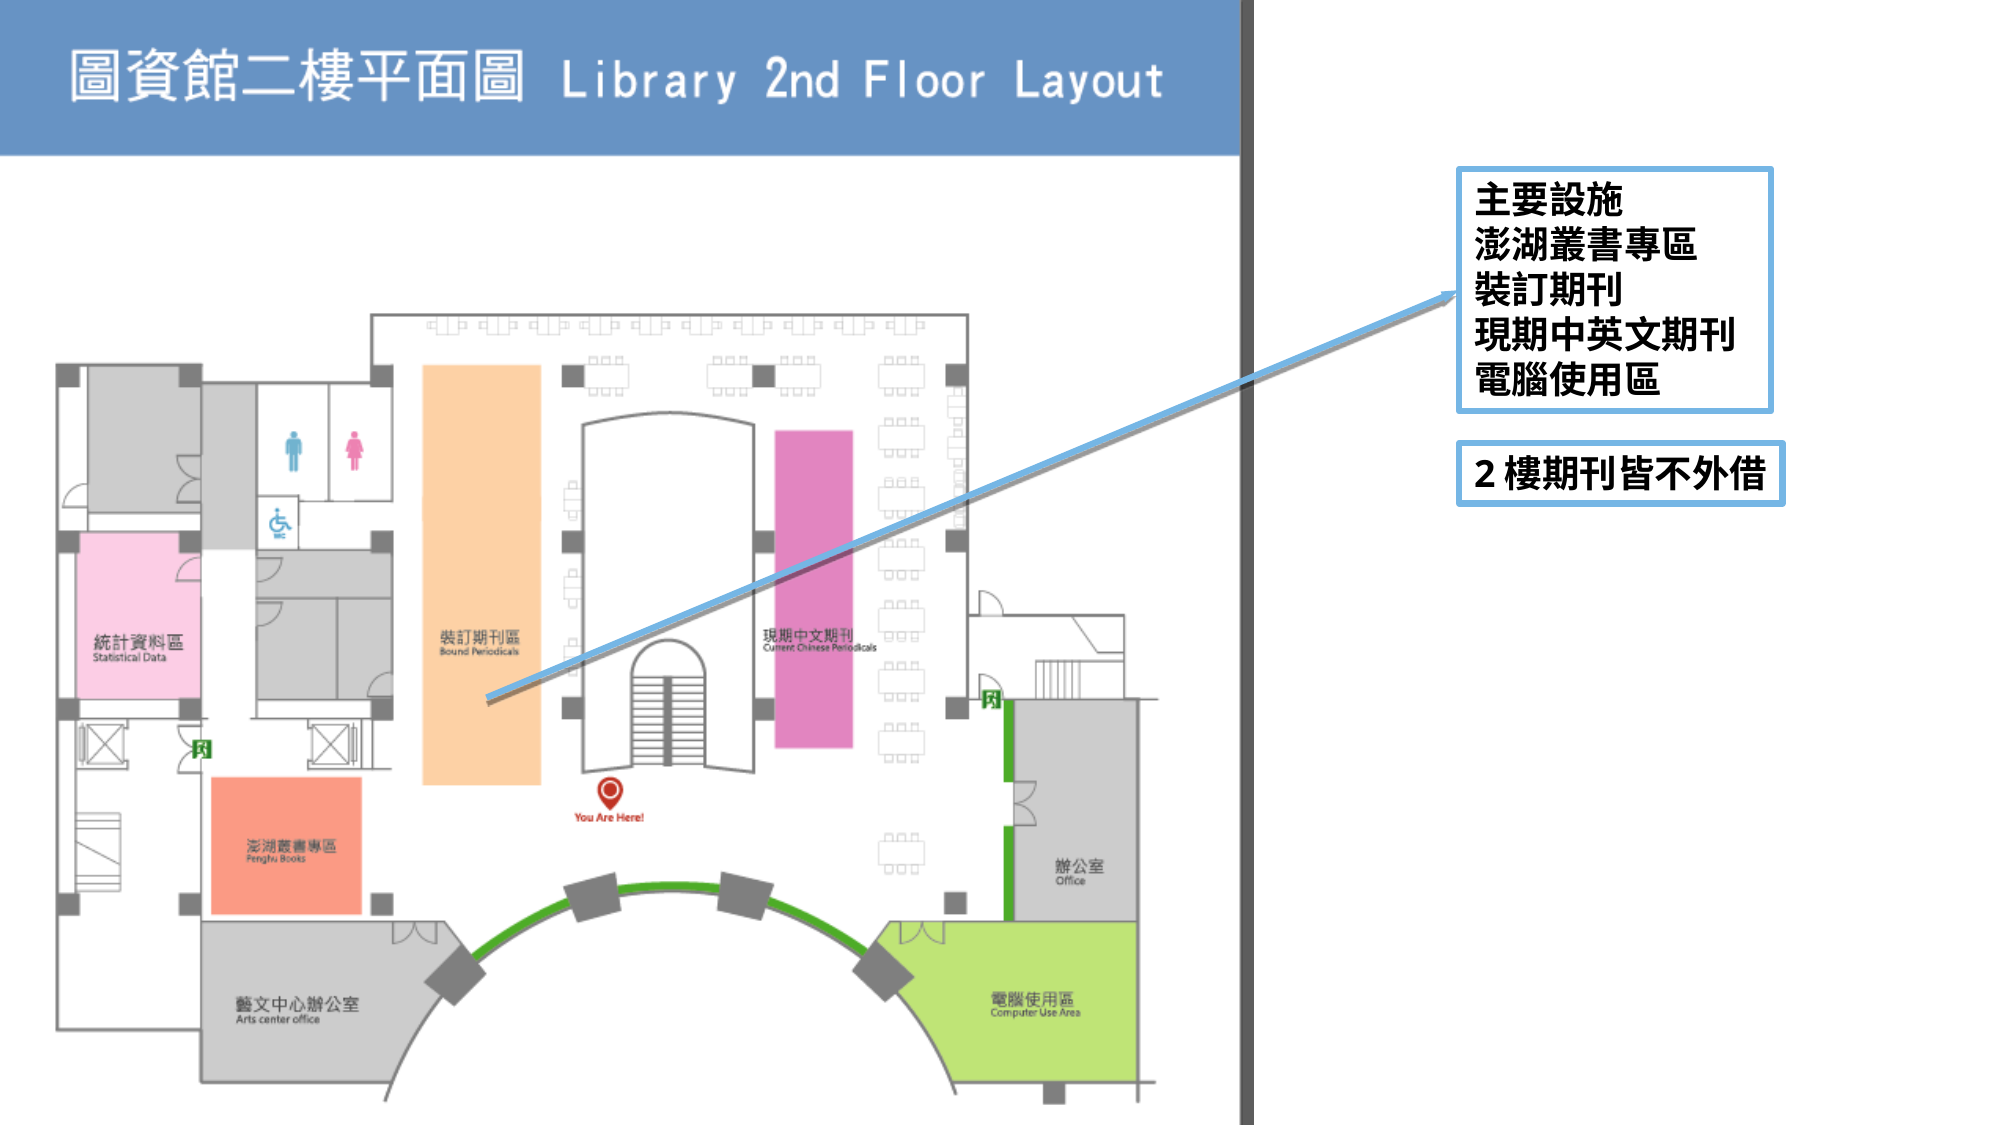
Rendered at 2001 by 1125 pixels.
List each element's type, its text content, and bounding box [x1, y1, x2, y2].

picture [0, 0, 1254, 1125]
text_box 2樓期刊皆不外借 [1459, 442, 1783, 504]
text_box 主要設施 澎湖叢書專區 裝訂期刊 現期中英文期刊 電腦使用區 [1459, 168, 1771, 412]
